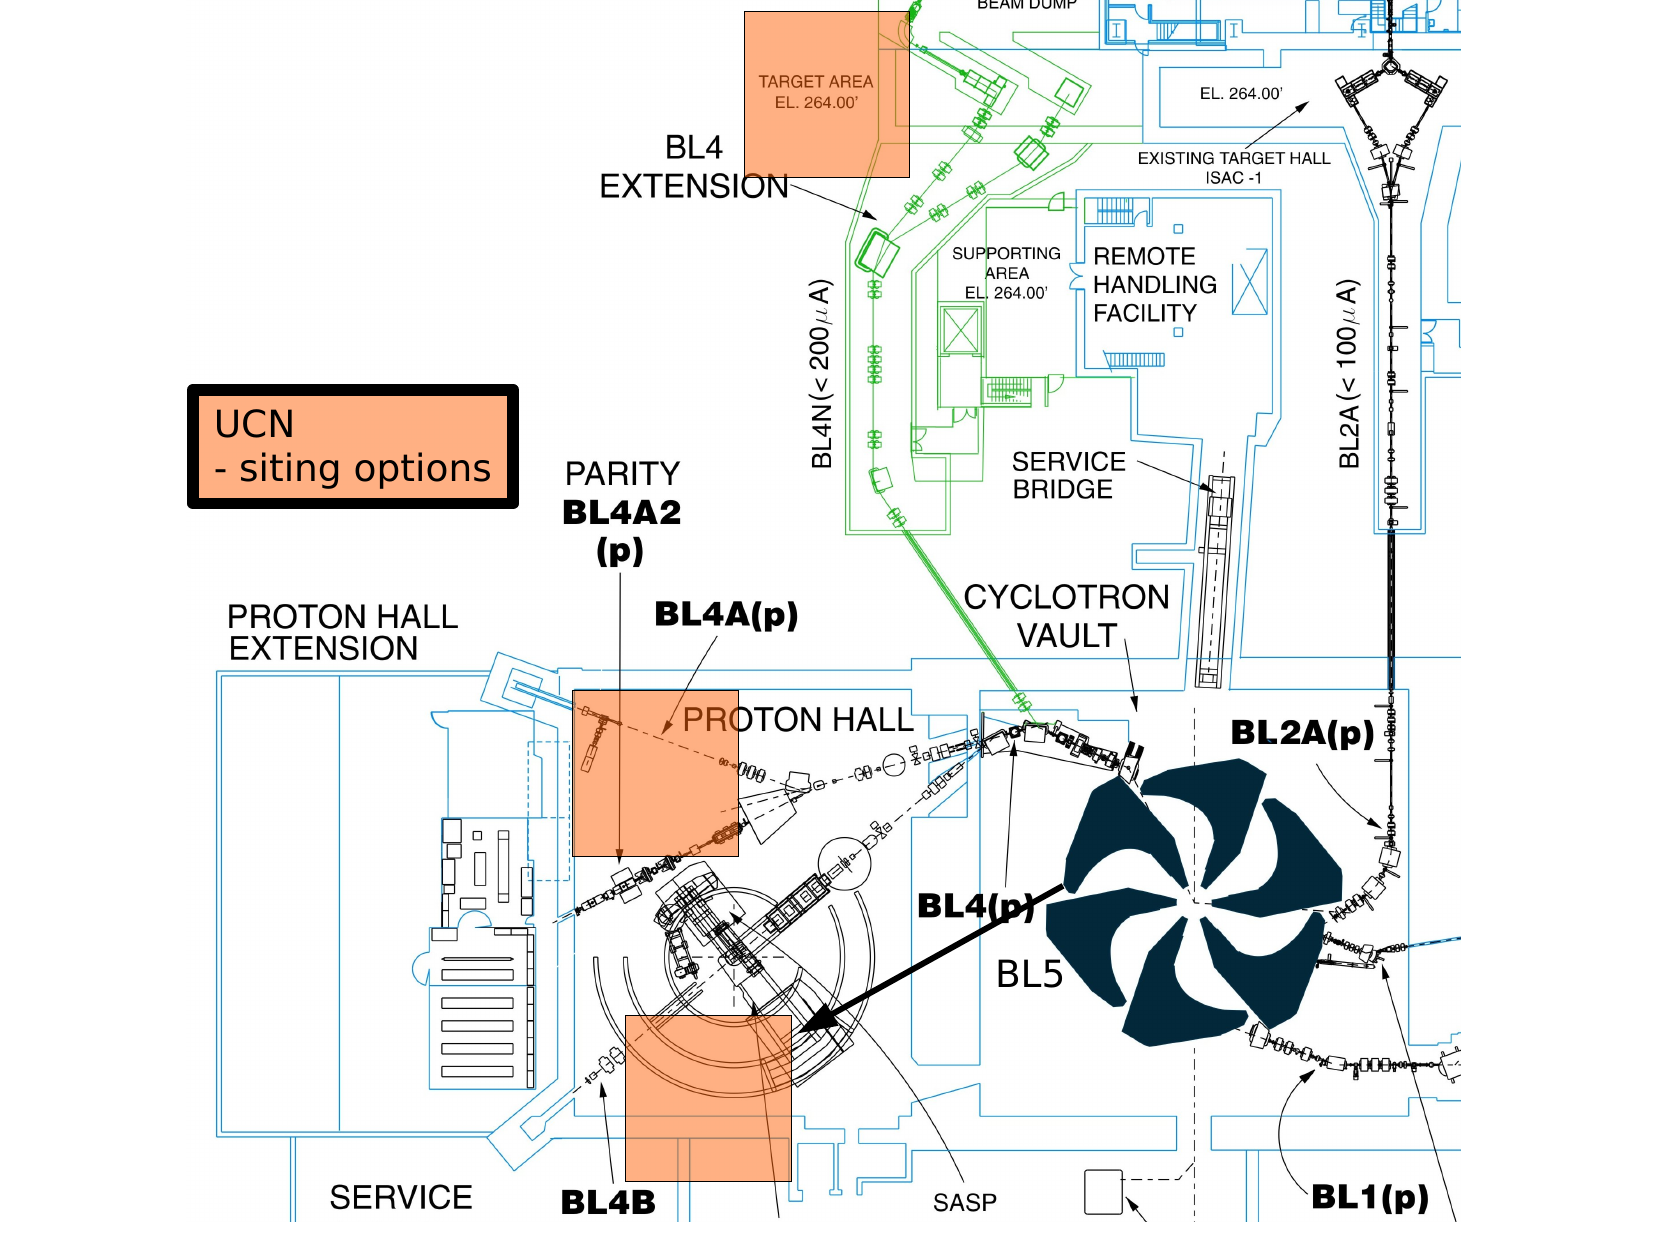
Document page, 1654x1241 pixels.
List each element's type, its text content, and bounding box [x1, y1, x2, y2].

text_box [625, 1015, 792, 1182]
text_box BL5 [980, 944, 1081, 1004]
text_box [744, 11, 910, 178]
text_box [572, 690, 739, 857]
picture [186, 0, 1461, 1222]
text_box UCN - siting options [193, 389, 514, 504]
